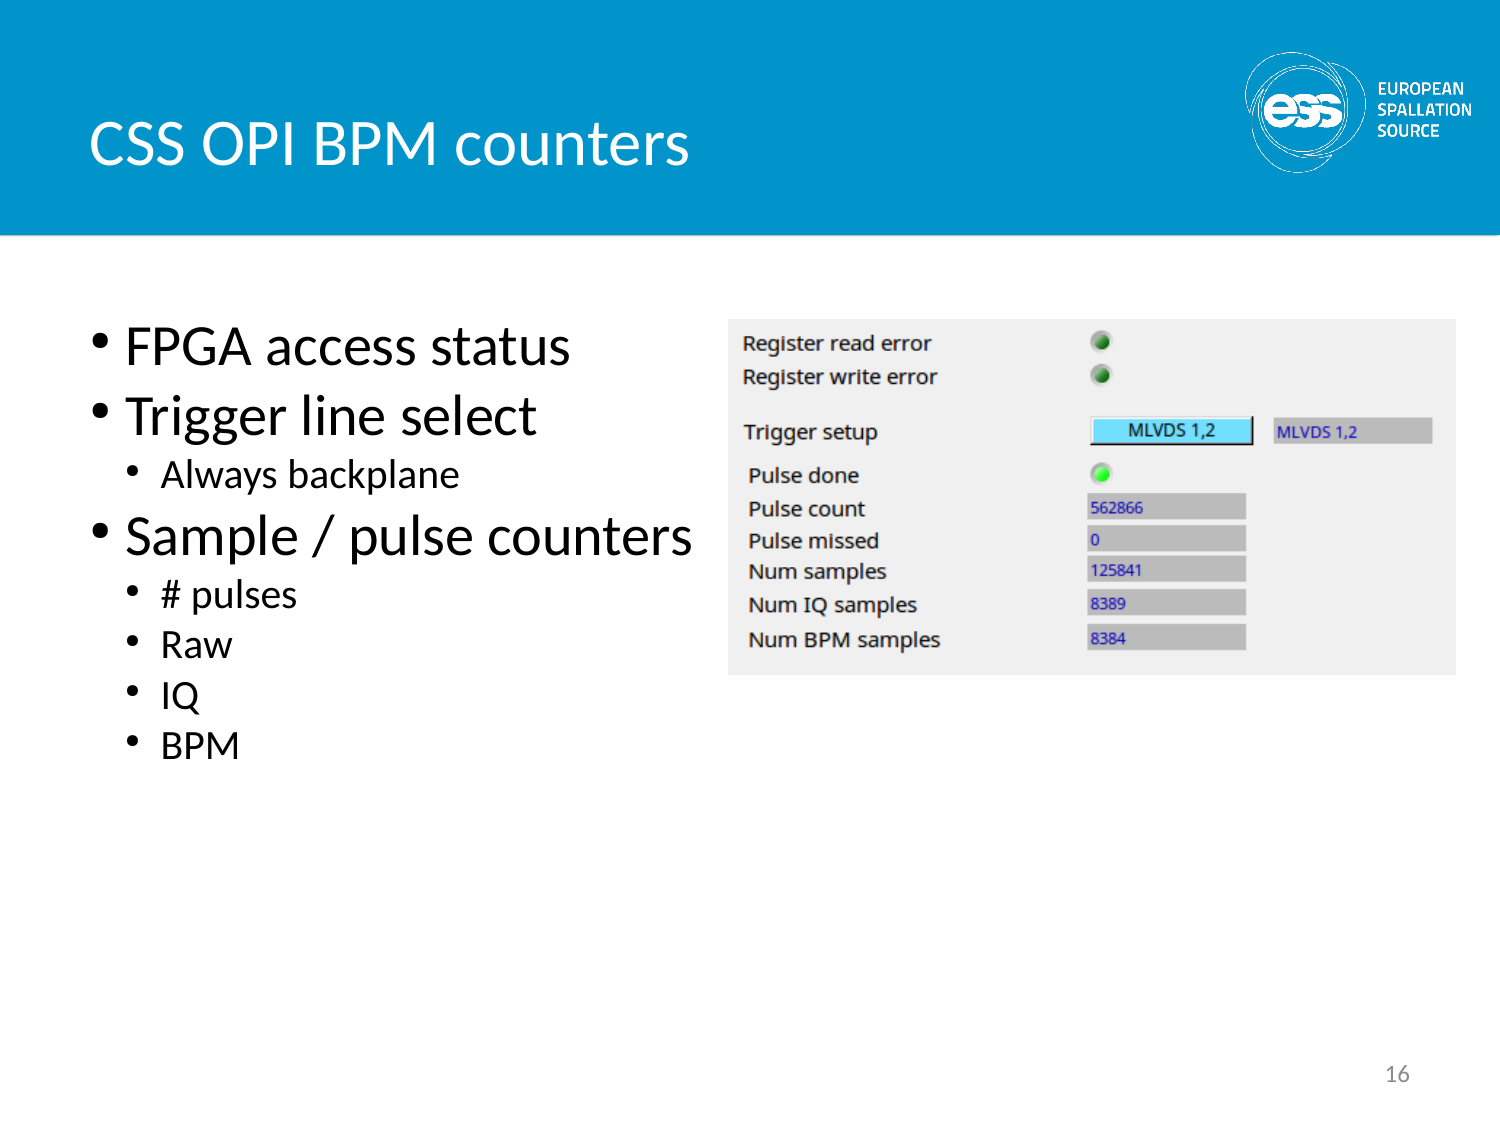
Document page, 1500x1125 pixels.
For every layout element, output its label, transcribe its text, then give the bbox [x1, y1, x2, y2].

text_box CSS OPI BPM counters [75, 45, 1246, 233]
text_box FPGA access status Trigger line select Always backplane Sample / pulse counters # pulses Raw IQ BPM [75, 254, 721, 1081]
picture [1264, 94, 1342, 127]
picture [1443, 86, 1450, 93]
picture [1379, 83, 1385, 94]
picture [1454, 83, 1458, 94]
picture [728, 319, 1456, 676]
picture [1436, 104, 1444, 115]
picture [1398, 109, 1406, 115]
picture [1409, 104, 1415, 115]
picture [1400, 83, 1407, 94]
picture [1422, 125, 1428, 134]
picture [1432, 125, 1438, 136]
picture [1389, 104, 1393, 115]
text_box <number> [1074, 1042, 1425, 1103]
picture [1423, 83, 1430, 94]
picture [1418, 104, 1423, 115]
